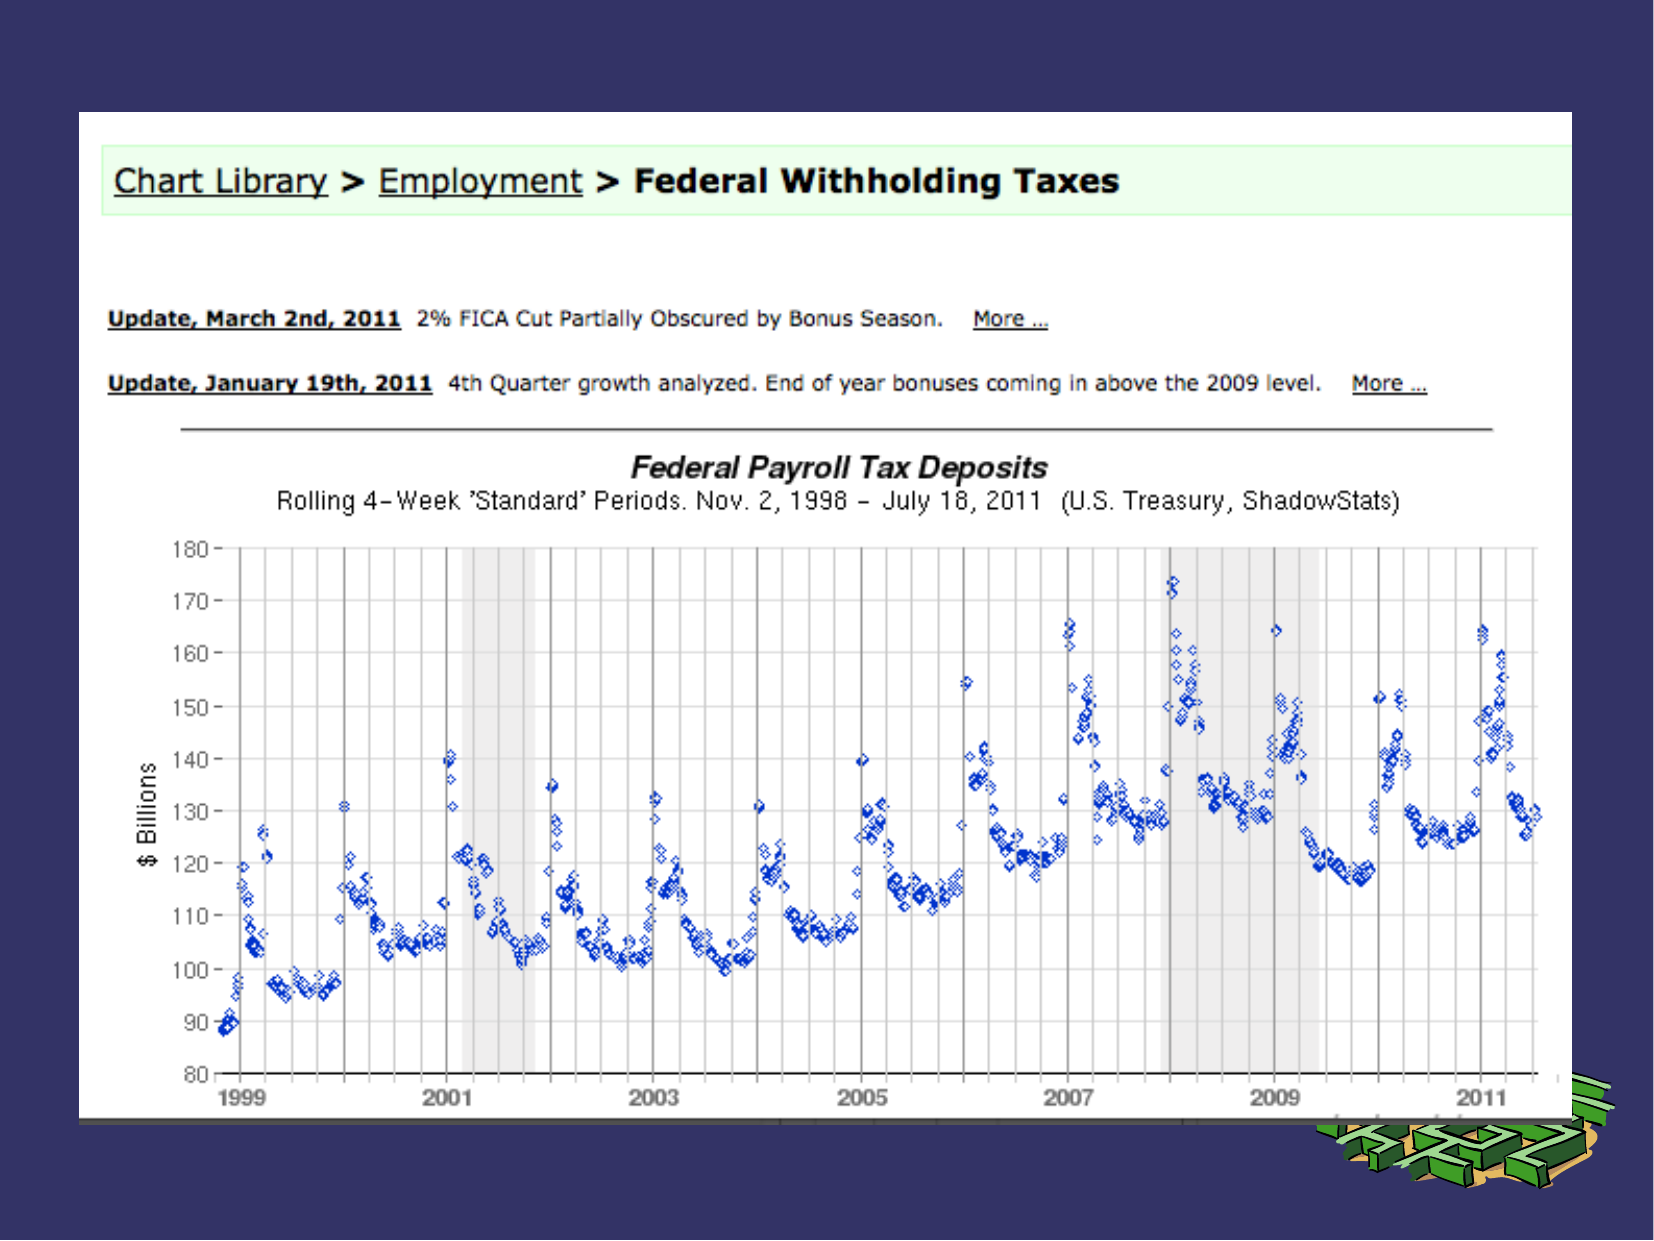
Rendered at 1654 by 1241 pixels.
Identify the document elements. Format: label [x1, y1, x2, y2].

picture [79, 112, 1572, 1125]
